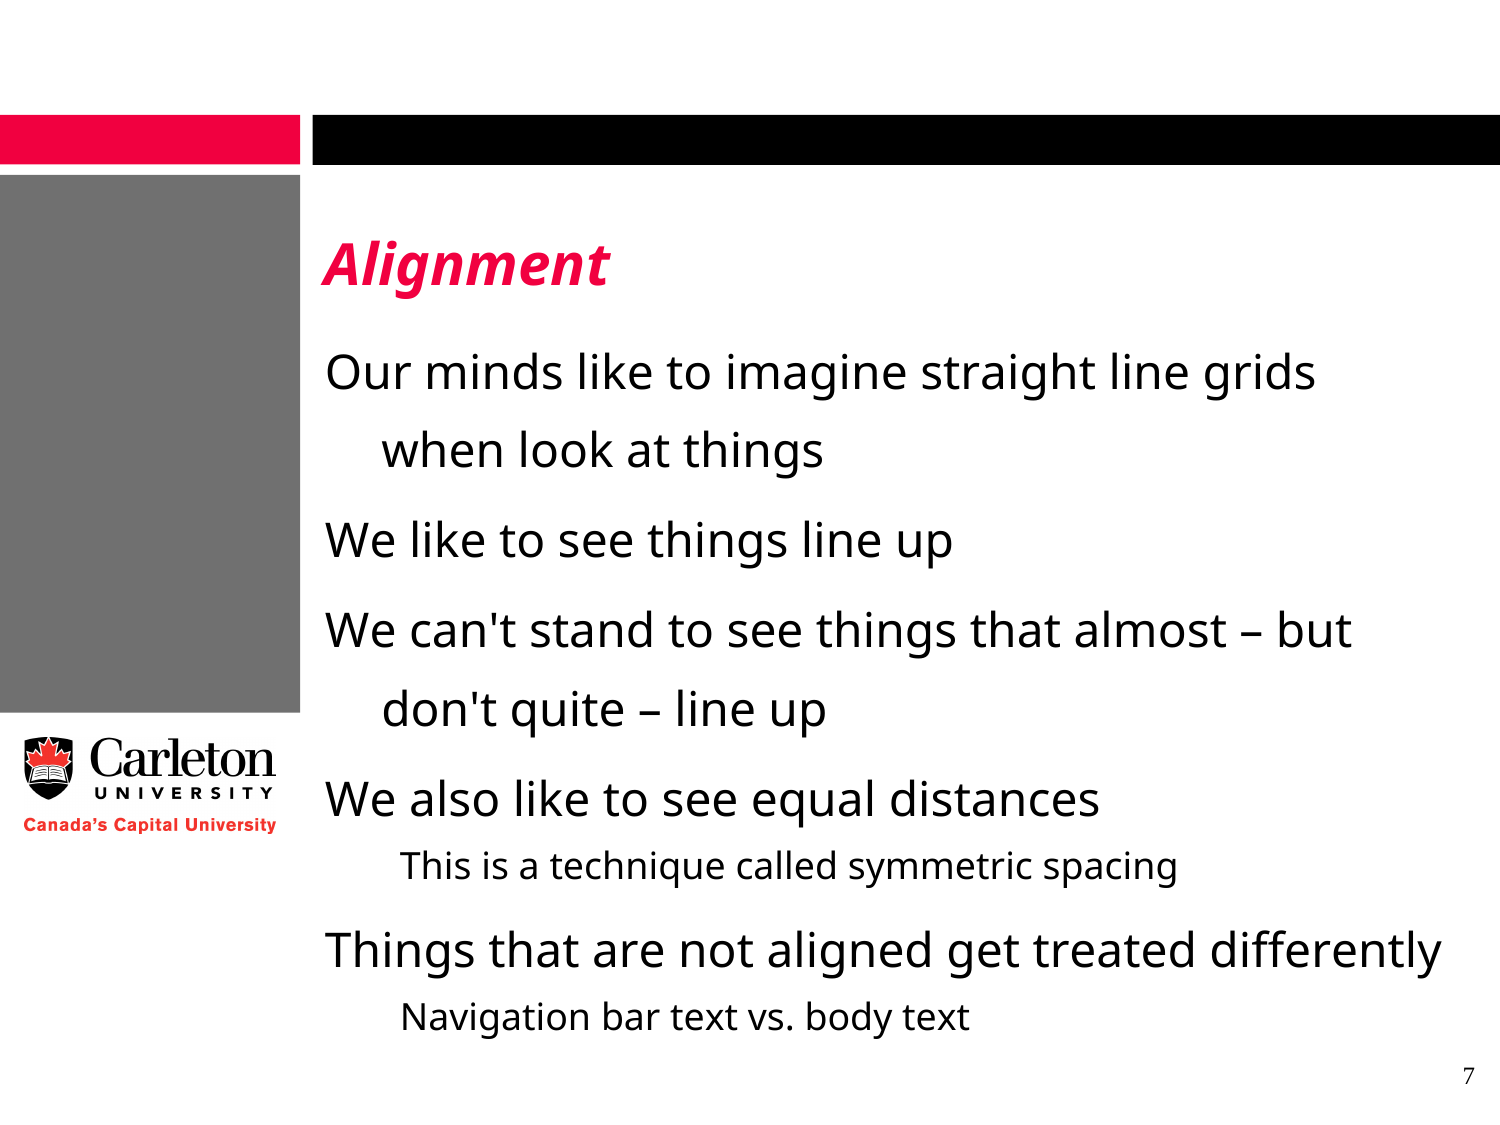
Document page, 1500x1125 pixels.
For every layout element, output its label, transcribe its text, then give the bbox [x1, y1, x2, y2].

picture [24, 737, 276, 834]
title Alignment [324, 194, 1450, 324]
list Our minds like to imagine straight line grids when look at things We like to see things line up We can't stand to see things that almost – but don't quite – line up We also like to see equal distances This is a technique called symmetric spacing Things that are not aligned get treated differently Navigation bar text vs. body text [324, 324, 1450, 1036]
